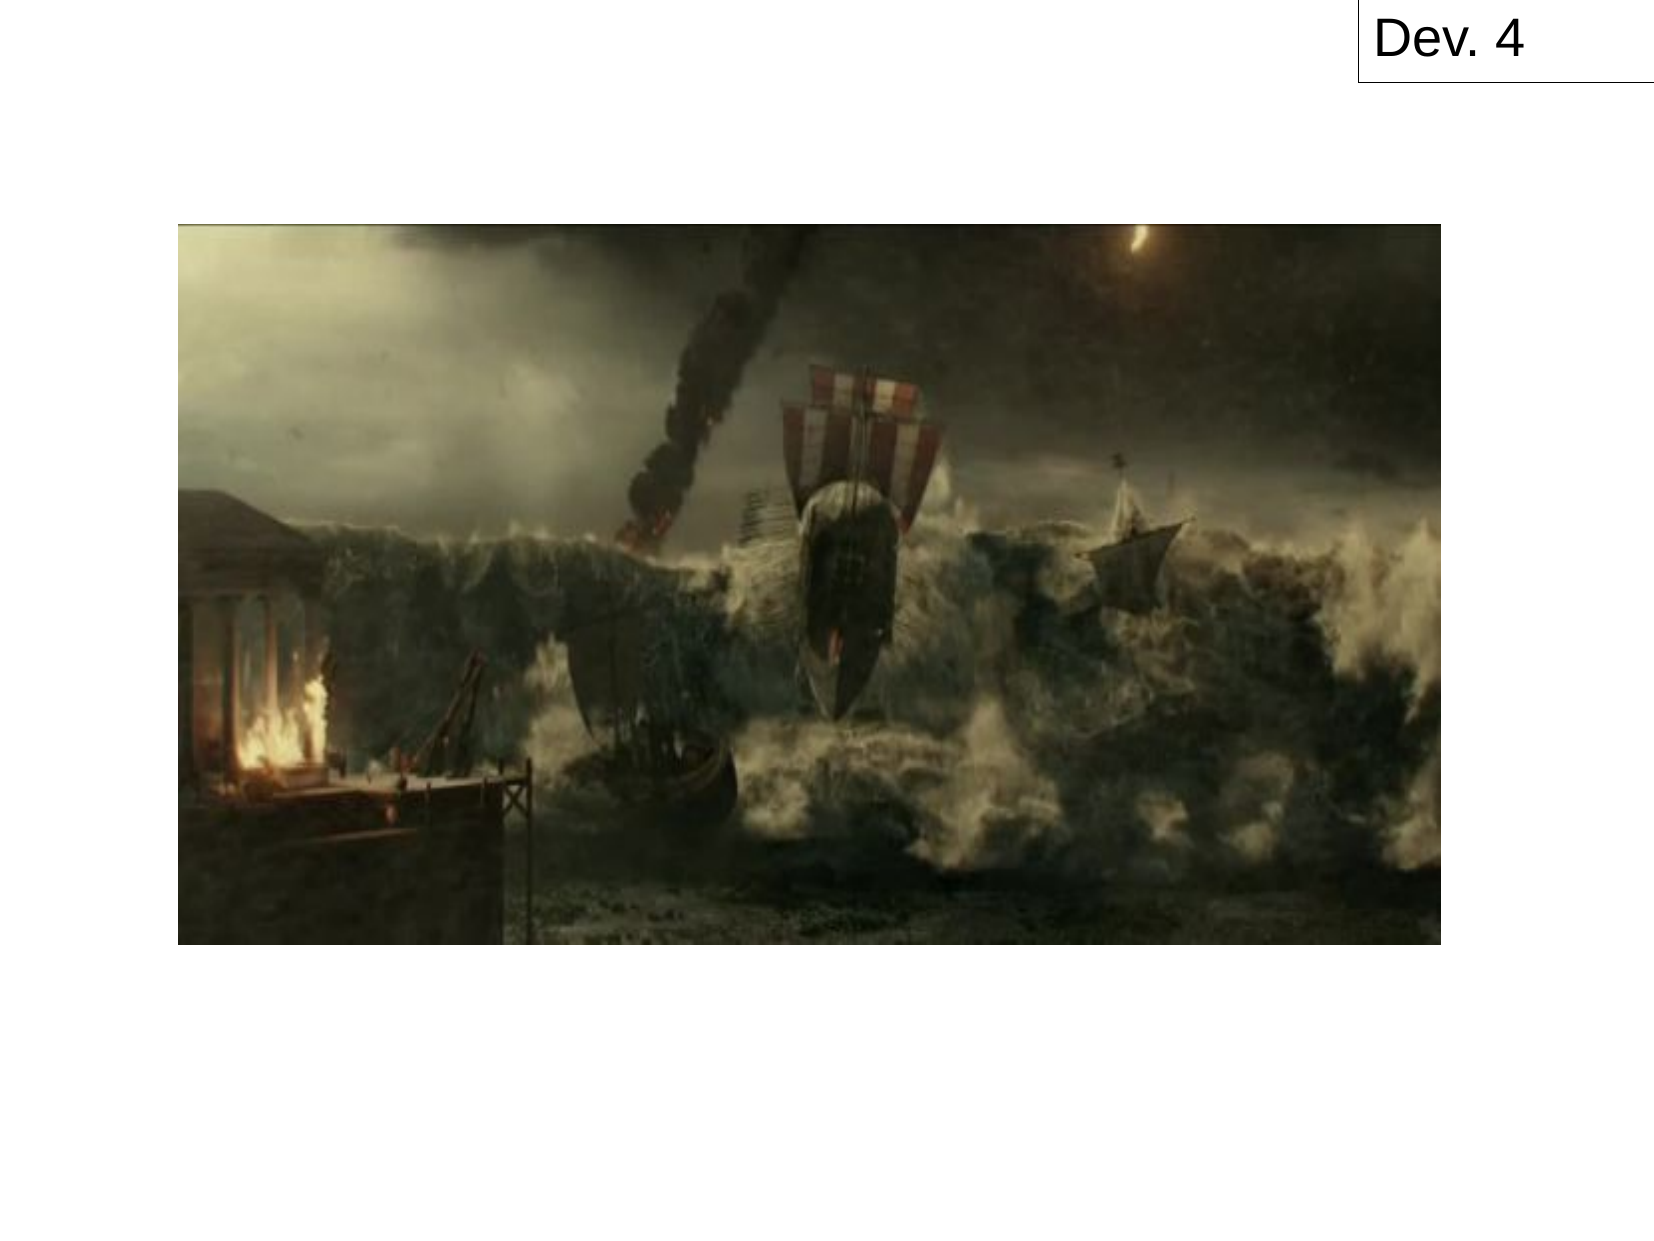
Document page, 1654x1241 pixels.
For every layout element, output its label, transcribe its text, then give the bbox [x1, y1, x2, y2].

picture [178, 224, 1441, 945]
text_box Dev. 4 [1358, 0, 1654, 76]
